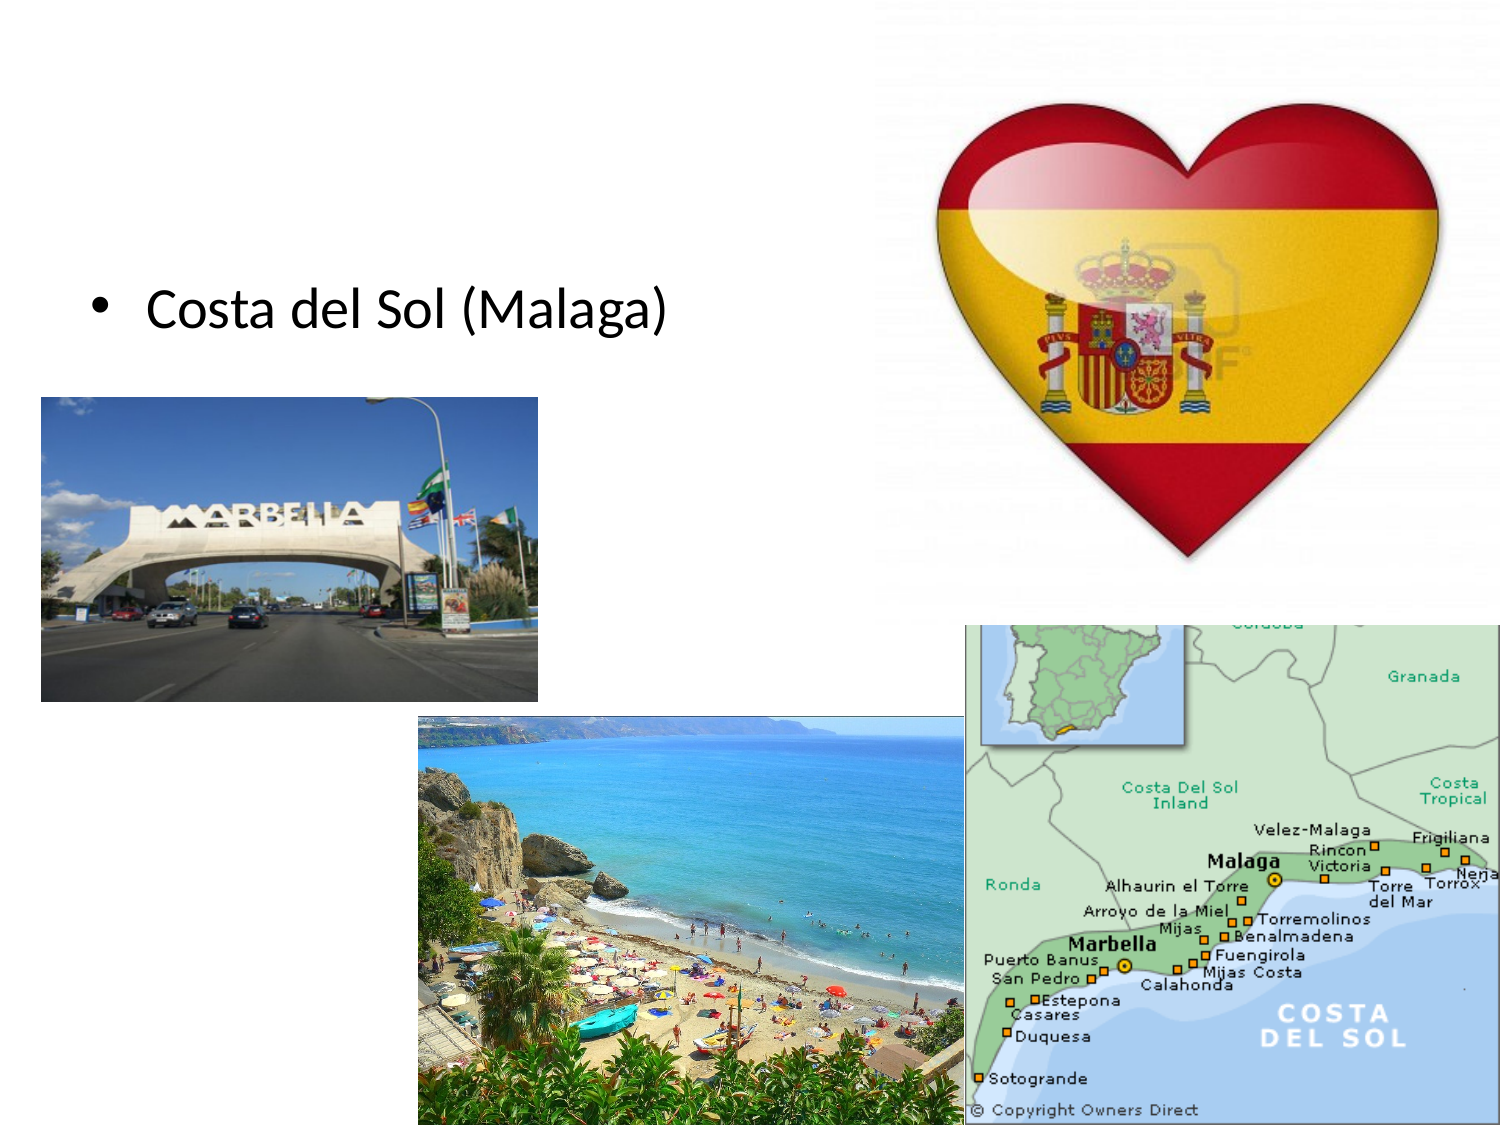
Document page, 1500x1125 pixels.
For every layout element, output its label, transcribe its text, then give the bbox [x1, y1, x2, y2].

picture [41, 397, 538, 703]
picture [418, 716, 964, 1125]
picture [875, 0, 1500, 1125]
list Costa del Sol (Malaga) [75, 262, 738, 1005]
